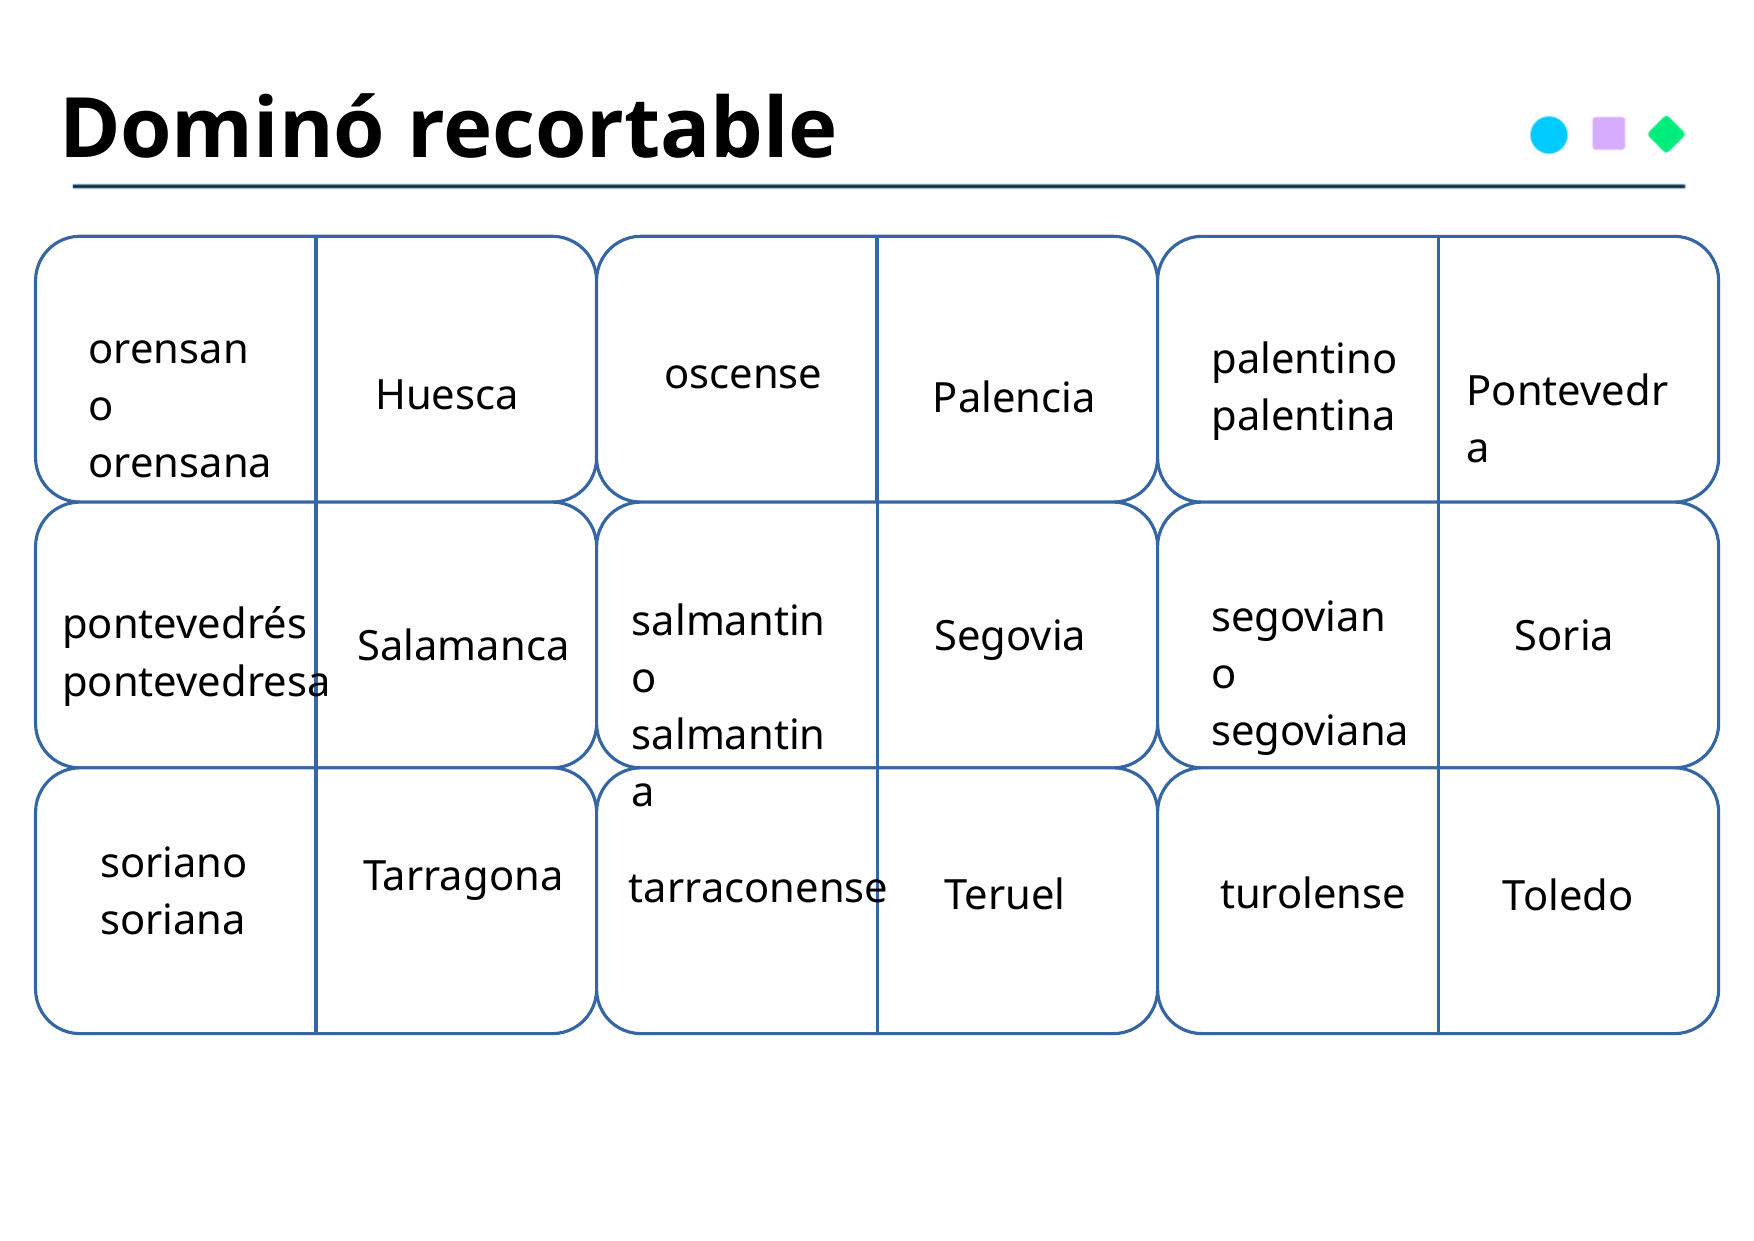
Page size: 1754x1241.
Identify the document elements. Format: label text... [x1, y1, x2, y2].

text_box tarraconense [614, 850, 883, 917]
text_box Salamanca [342, 608, 574, 675]
text_box segoviano segoviana [1211, 586, 1412, 691]
text_box Huesca [360, 357, 568, 424]
text_box salmantino salmantina [631, 590, 843, 695]
text_box Tarragona [348, 838, 563, 906]
text_box Toledo [1488, 858, 1640, 926]
text_box [879, 236, 1439, 1034]
text_box Segovia [919, 598, 1096, 666]
text_box soriano soriana [100, 832, 253, 937]
text_box [318, 236, 878, 1034]
text_box turolense [1205, 856, 1406, 923]
text_box pontevedrés pontevedresa [47, 586, 325, 706]
text_box orensano orensana [88, 318, 274, 423]
text_box [1440, 236, 1719, 1034]
text_box Teruel [944, 864, 1077, 917]
text_box [35, 236, 317, 1034]
text_box Pontevedra [1466, 360, 1688, 413]
text_box Soria [1500, 598, 1626, 666]
title Dominó recortable [59, 72, 975, 178]
text_box Palencia [918, 360, 1103, 427]
picture [59, 88, 1695, 211]
text_box palentino palentina [1196, 321, 1398, 440]
text_box oscense [649, 336, 831, 404]
